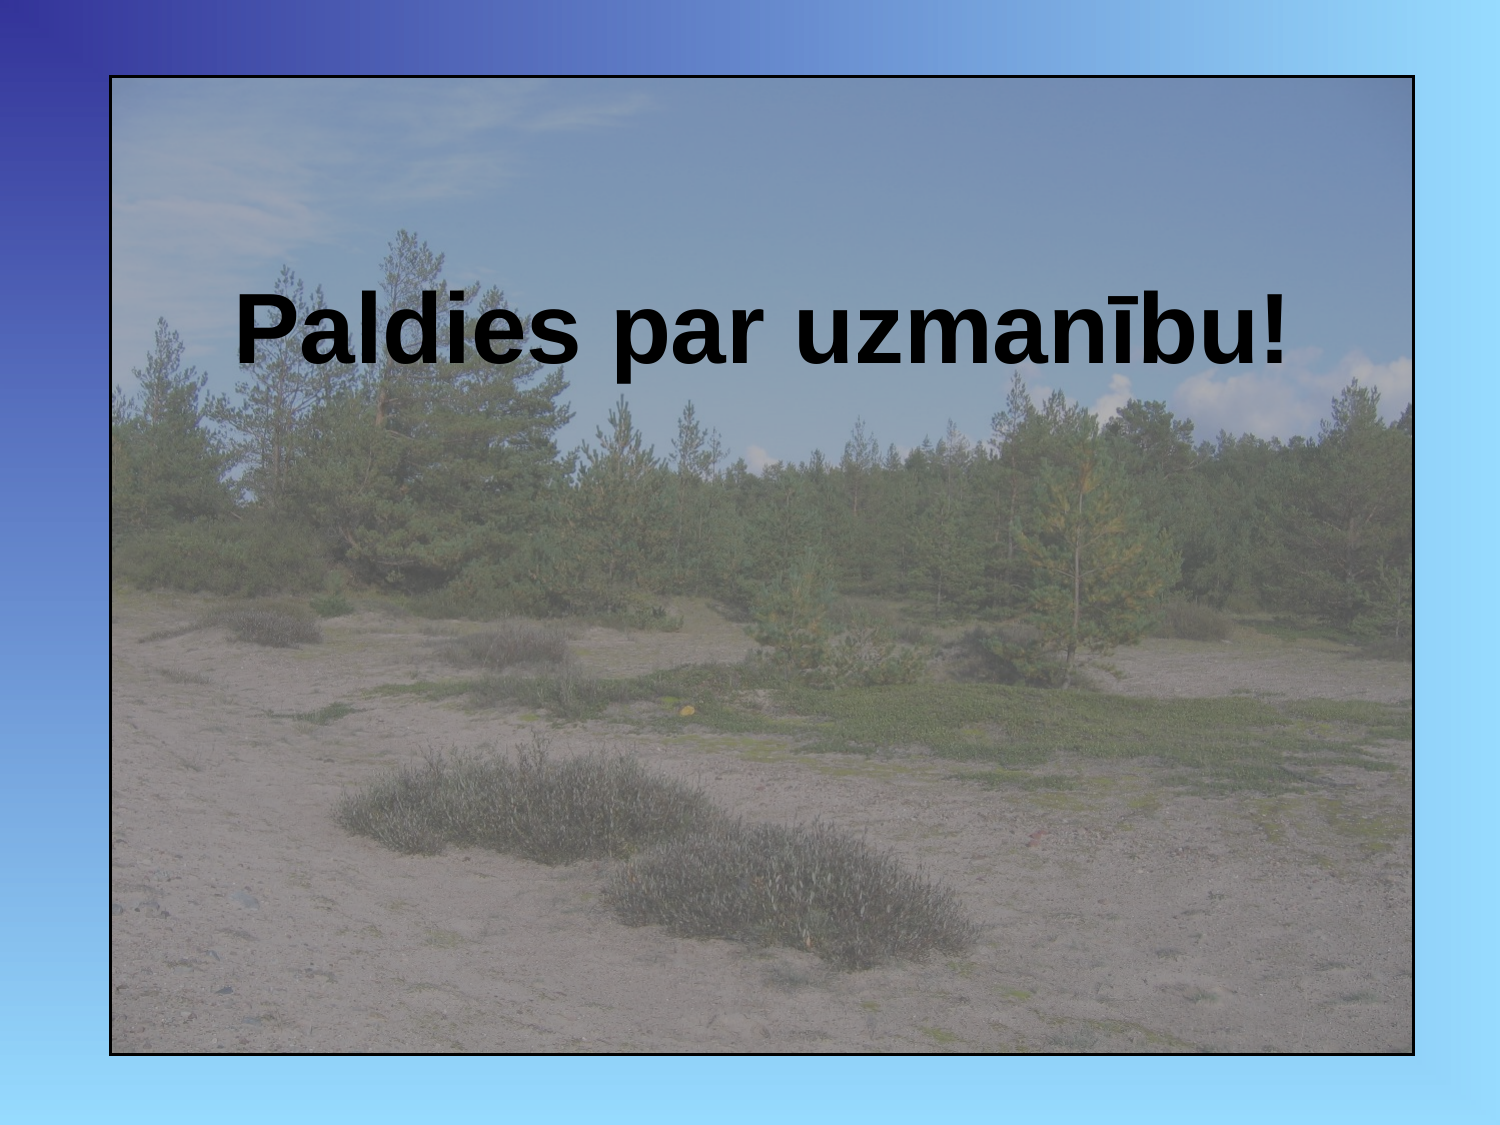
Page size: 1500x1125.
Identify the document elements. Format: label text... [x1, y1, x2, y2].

text_box Paldies par uzmanību! [218, 255, 1365, 391]
picture [0, 0, 1500, 1125]
